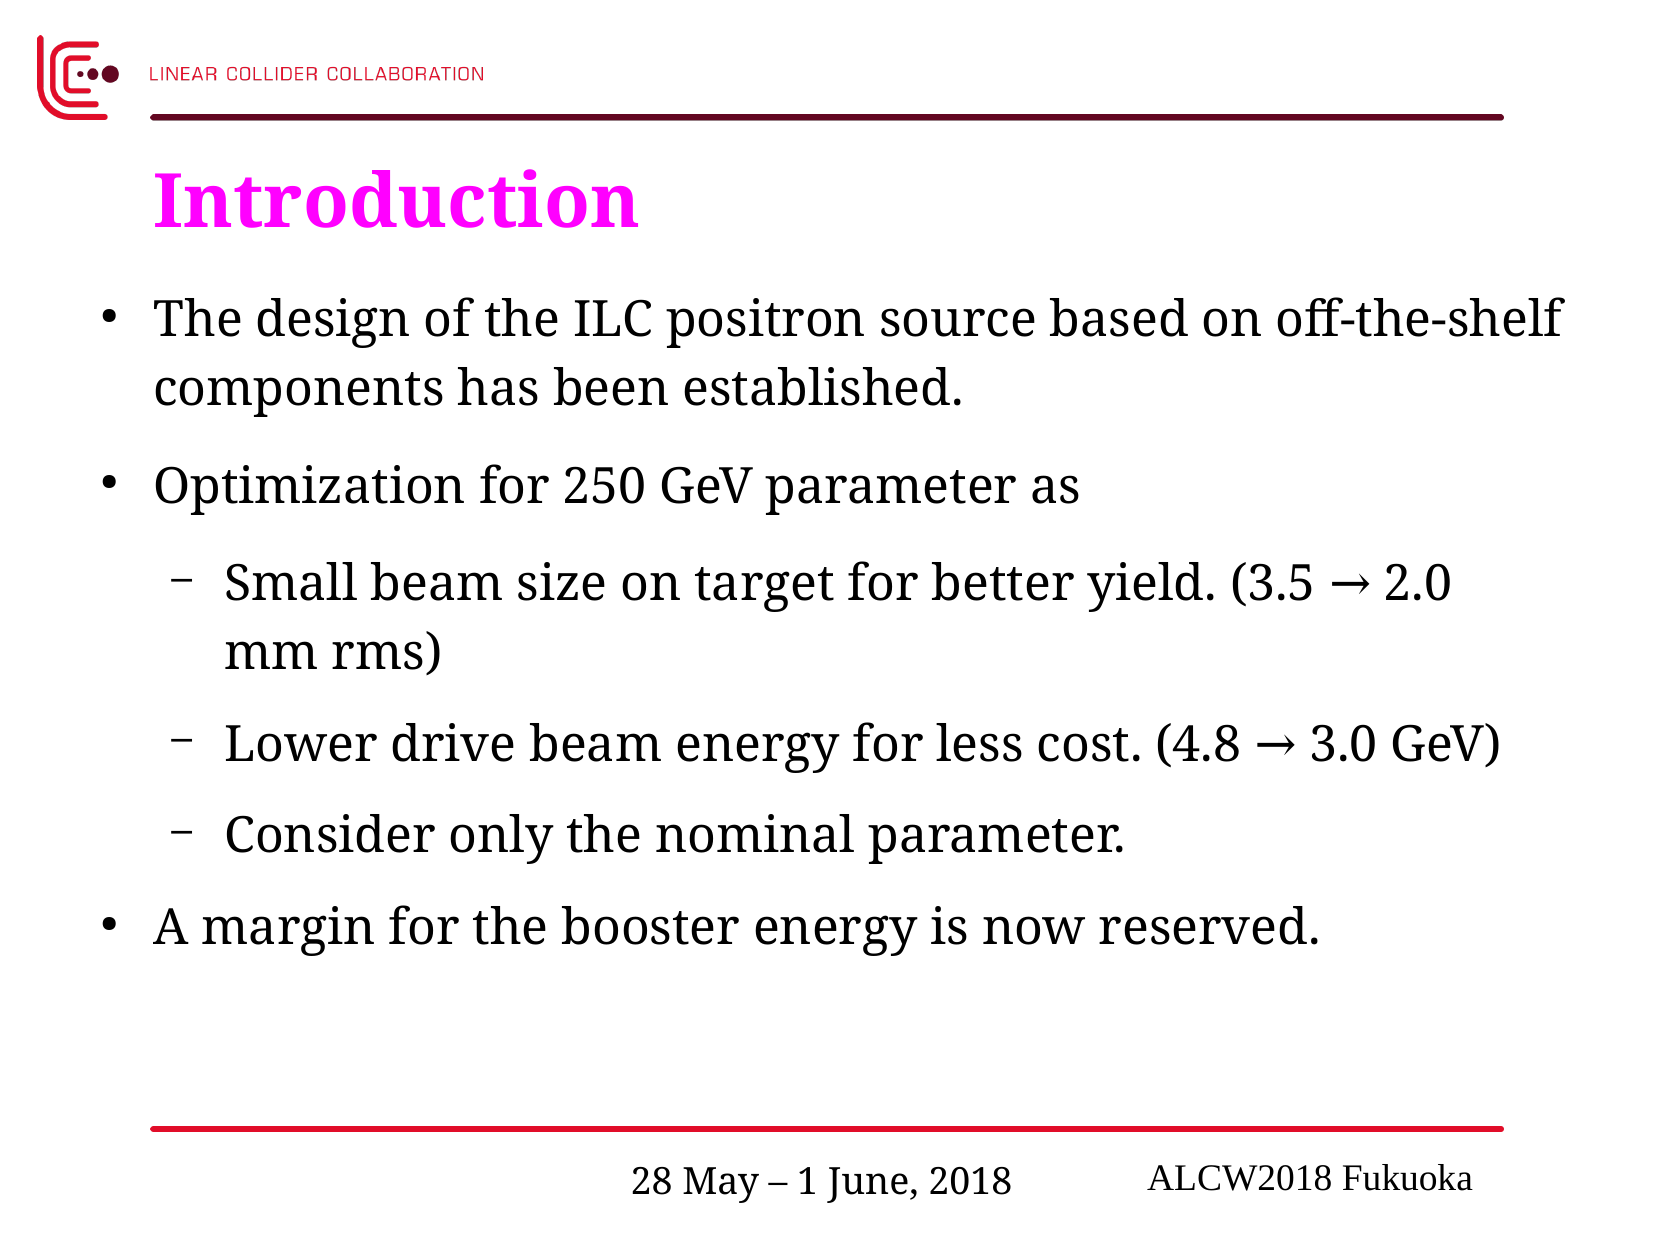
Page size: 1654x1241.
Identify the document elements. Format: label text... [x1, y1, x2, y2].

title Introduction [153, 94, 1642, 302]
picture [150, 1102, 1504, 1132]
picture [37, 35, 483, 283]
list The design of the ILC positron source based on off-the-shelf components has been established. Optimization for 250 GeV parameter as Small beam size on target for better yield. (3.5 → 2.0 mm rms) Lower drive beam energy for less cost. (4.8 → 3.0 GeV) Consider only the nominal parameter. A margin for the booster energy is now reserved. [82, 283, 1571, 1102]
